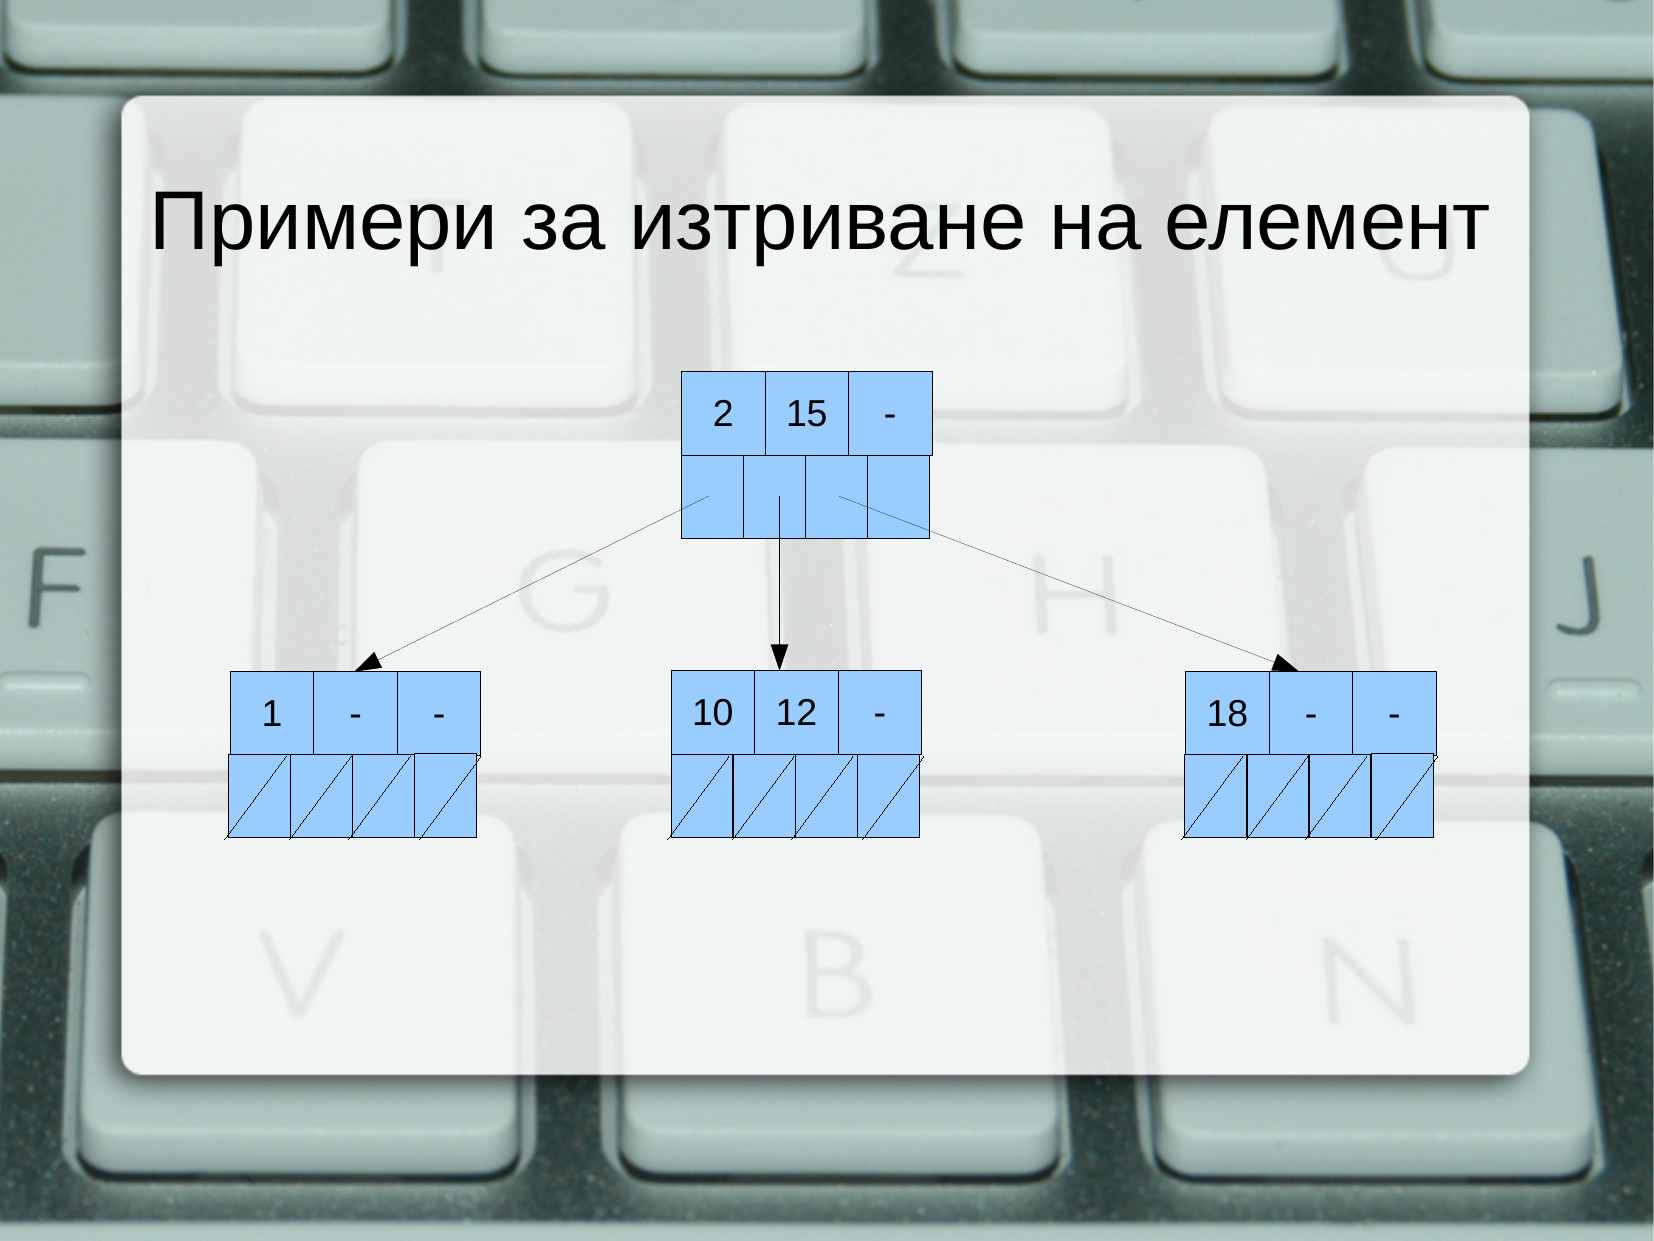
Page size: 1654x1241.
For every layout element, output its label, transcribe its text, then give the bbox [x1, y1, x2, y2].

title Примери за изтриване на елемент [135, 117, 1506, 325]
text_box - [1352, 671, 1437, 756]
text_box [671, 754, 920, 838]
text_box 15 [765, 371, 848, 455]
text_box [681, 455, 930, 539]
text_box [228, 753, 477, 838]
picture [0, 0, 1654, 1241]
text_box 12 [754, 670, 838, 754]
text_box - [1269, 671, 1352, 754]
text_box - [838, 670, 922, 755]
text_box [1184, 753, 1434, 838]
text_box 2 [681, 371, 765, 456]
text_box 18 [1185, 671, 1269, 754]
text_box 1 [230, 671, 313, 754]
text_box - [313, 671, 397, 754]
text_box - [848, 371, 933, 456]
text_box 10 [671, 670, 754, 755]
text_box - [397, 671, 481, 756]
